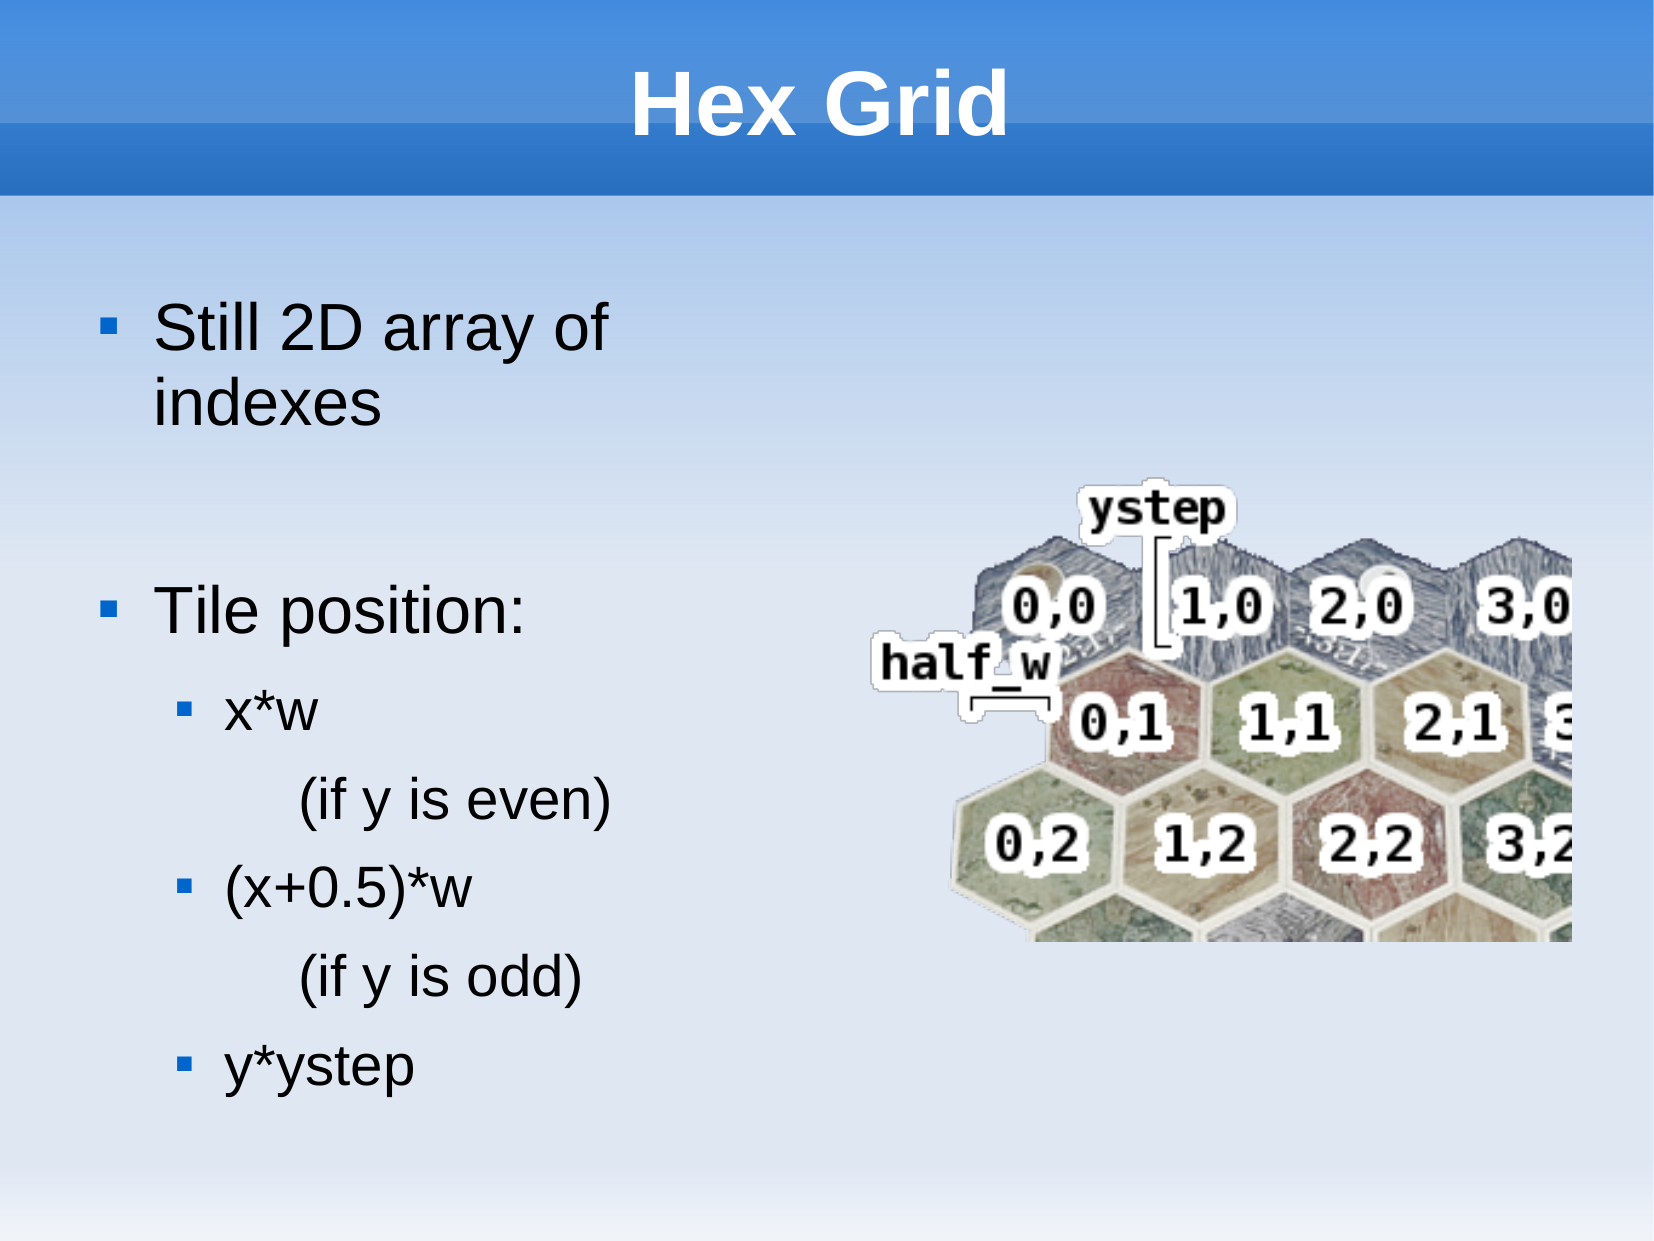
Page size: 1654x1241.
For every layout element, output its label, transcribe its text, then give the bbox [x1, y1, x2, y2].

title Hex Grid [76, 0, 1565, 208]
list Still 2D array of indexes Tile position: x*w (if y is even) (x+0.5)*w (if y is odd) y*ystep [82, 290, 809, 1109]
picture [0, 0, 1654, 1241]
